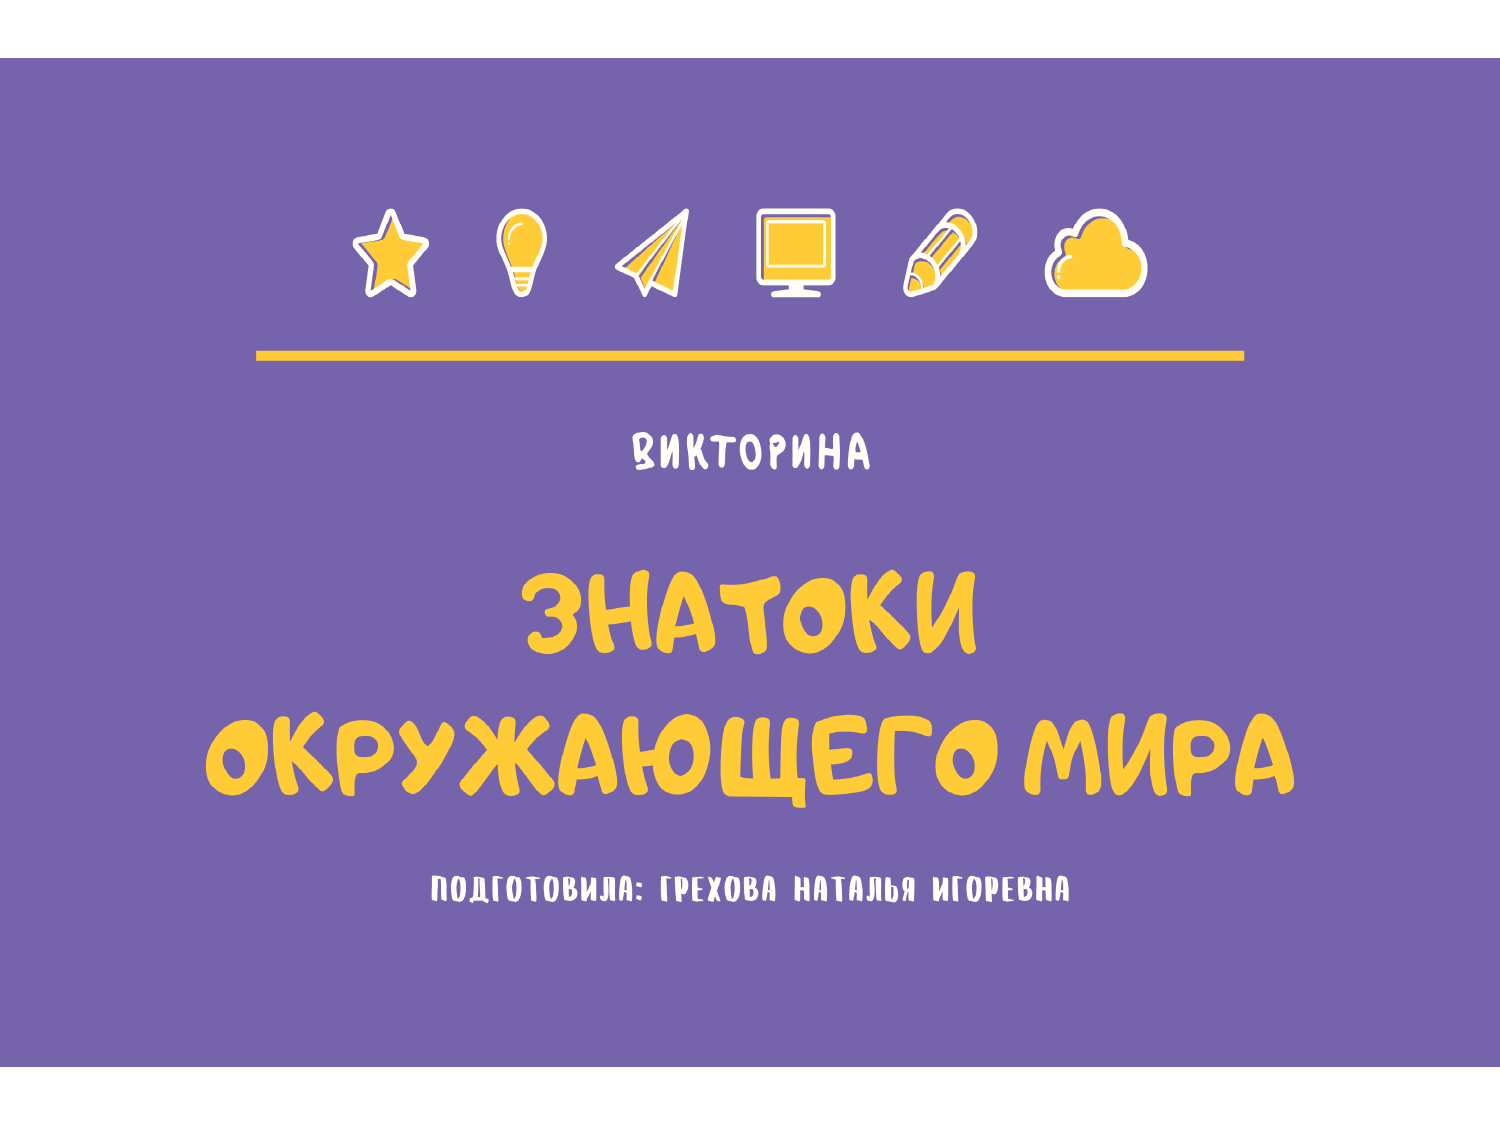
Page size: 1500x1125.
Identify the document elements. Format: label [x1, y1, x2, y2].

picture [0, 58, 1500, 1067]
